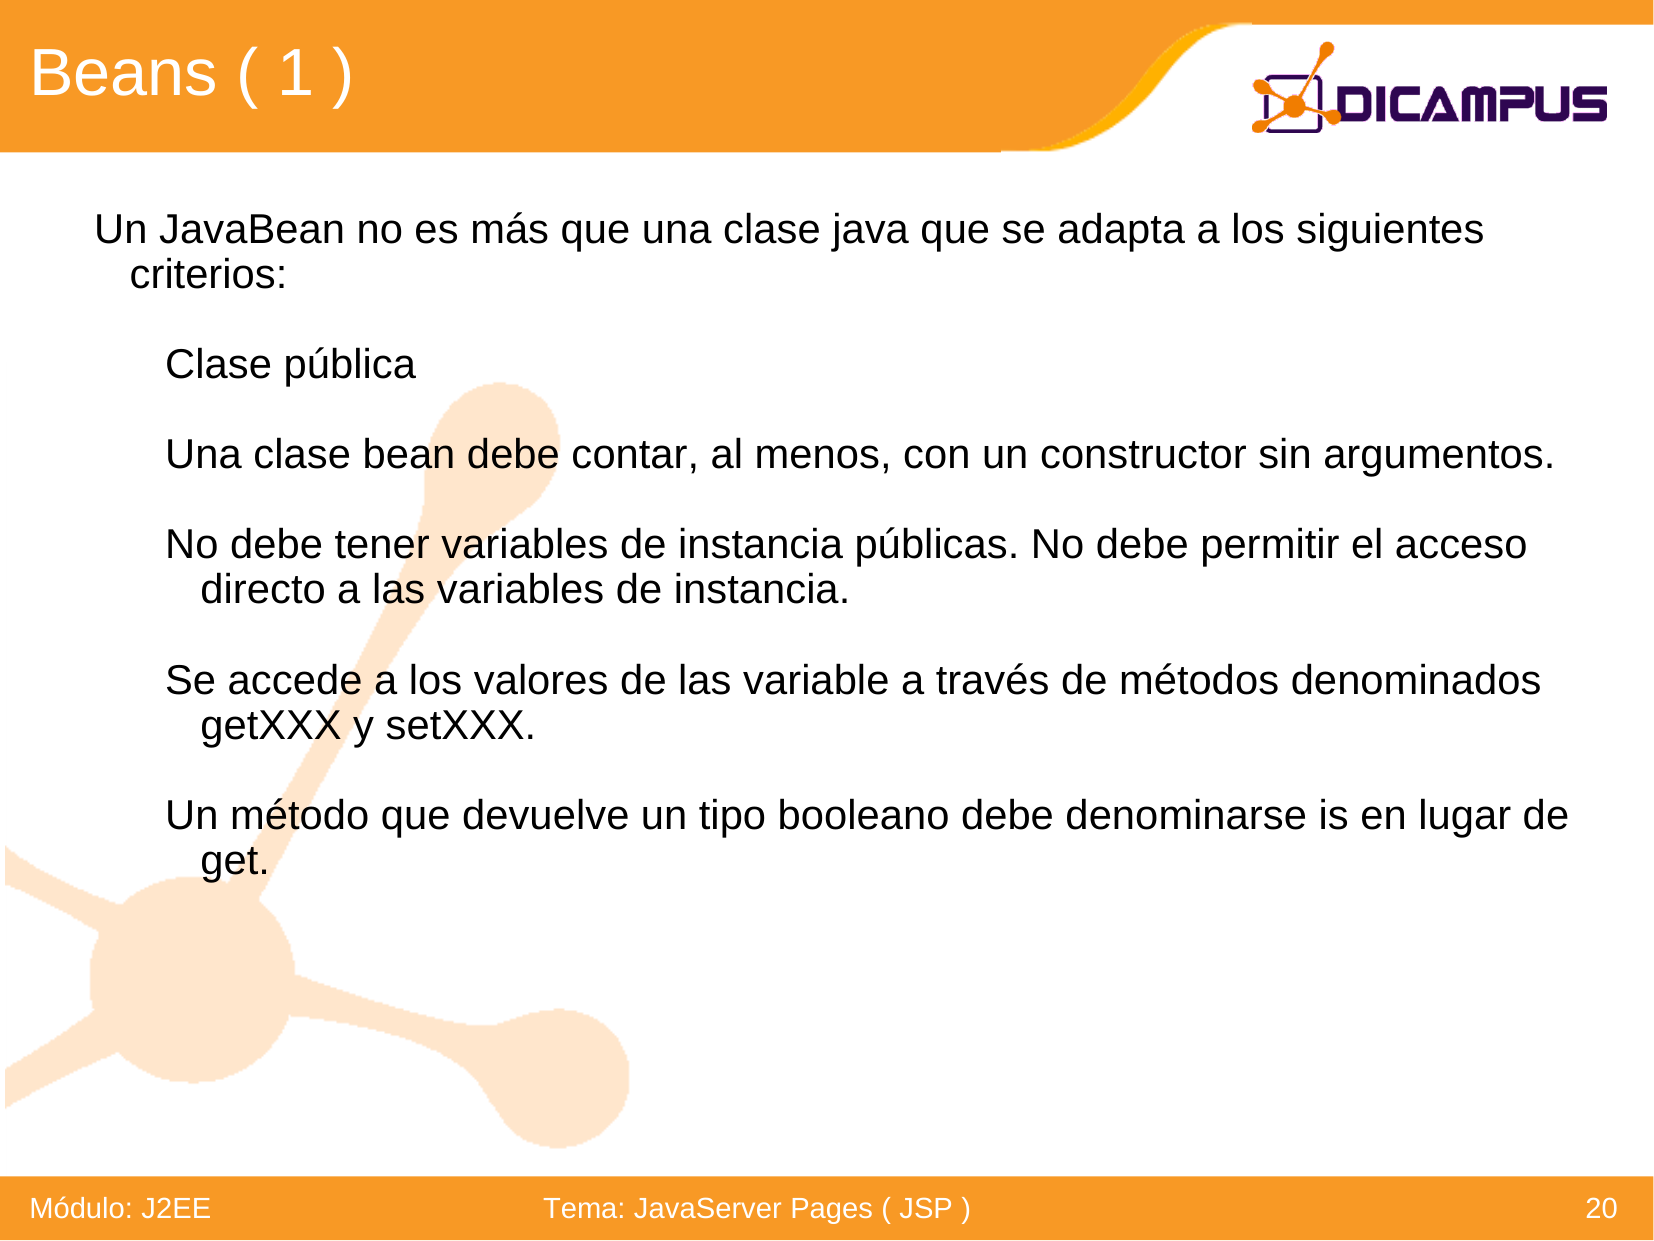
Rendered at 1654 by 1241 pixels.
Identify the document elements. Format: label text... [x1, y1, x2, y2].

text_box Tema: JavaServer Pages ( JSP ) [543, 1192, 1447, 1225]
picture [5, 362, 663, 1176]
text_box <number> [1469, 1185, 1633, 1233]
text_box Un JavaBean no es más que una clase java que se adapta a los siguientes criterios: Clase pública Una clase bean debe contar, al menos, con un constructor sin argumentos. No debe tener variables de instancia públicas. No debe permitir el acceso directo a las variables de instancia. Se accede a los valores de las variable a través de métodos denominados getXXX y setXXX. Un método que devuelve un tipo booleano debe denominarse is en lugar de get. [59, 135, 1625, 1015]
text_box Módulo: J2EE [29, 1192, 473, 1225]
text_box Beans ( 1 ) [29, 37, 1001, 111]
picture [1001, 4, 1607, 135]
text_box [0, 0, 1654, 153]
text_box [0, 1176, 1654, 1241]
